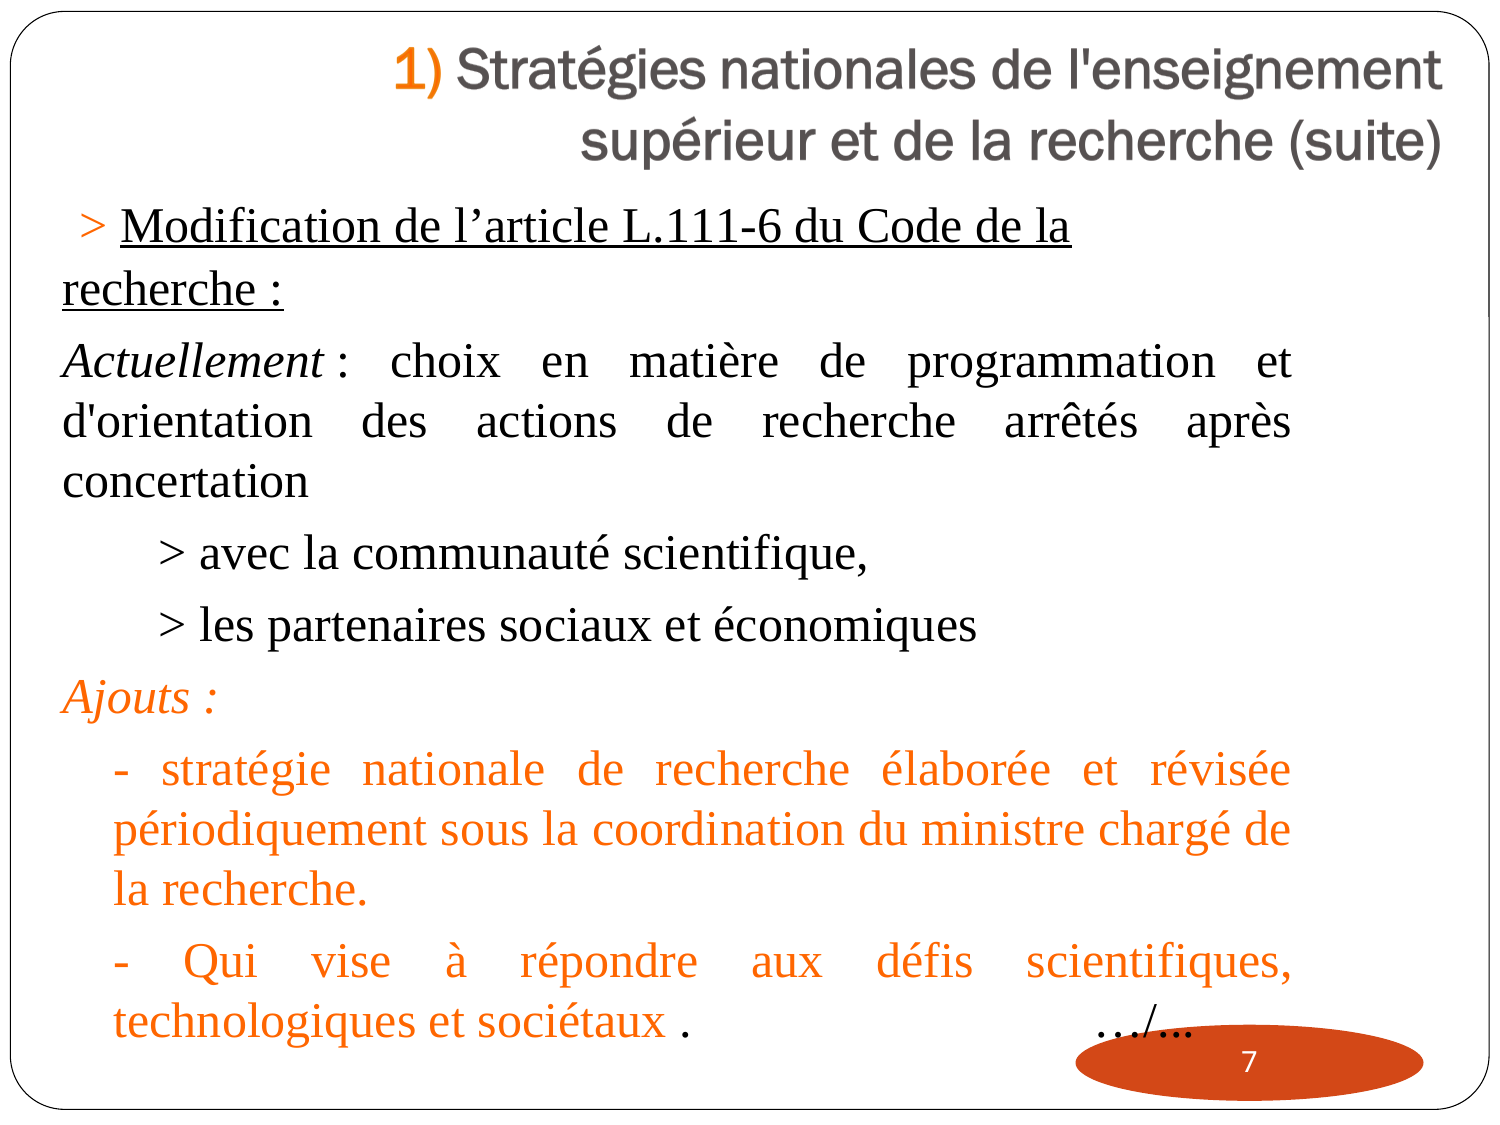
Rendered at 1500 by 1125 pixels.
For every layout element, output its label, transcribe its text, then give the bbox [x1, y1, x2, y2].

text_box <numéro> [1294, 1025, 1424, 1100]
text_box > Modification de l’article L.111-6 du Code de la recherche : Actuellement : choix en matière de programmation et d'orientation des actions de recherche arrêtés après concertation > avec la communauté scientifique, > les partenaires sociaux et économiques Ajouts : - stratégie nationale de recherche élaborée et révisée périodiquement sous la coordination du ministre chargé de la recherche. - Qui vise à répondre aux défis scientifiques, technologiques et sociétaux . …/... [62, 75, 1294, 1125]
picture [225, 24, 1457, 186]
